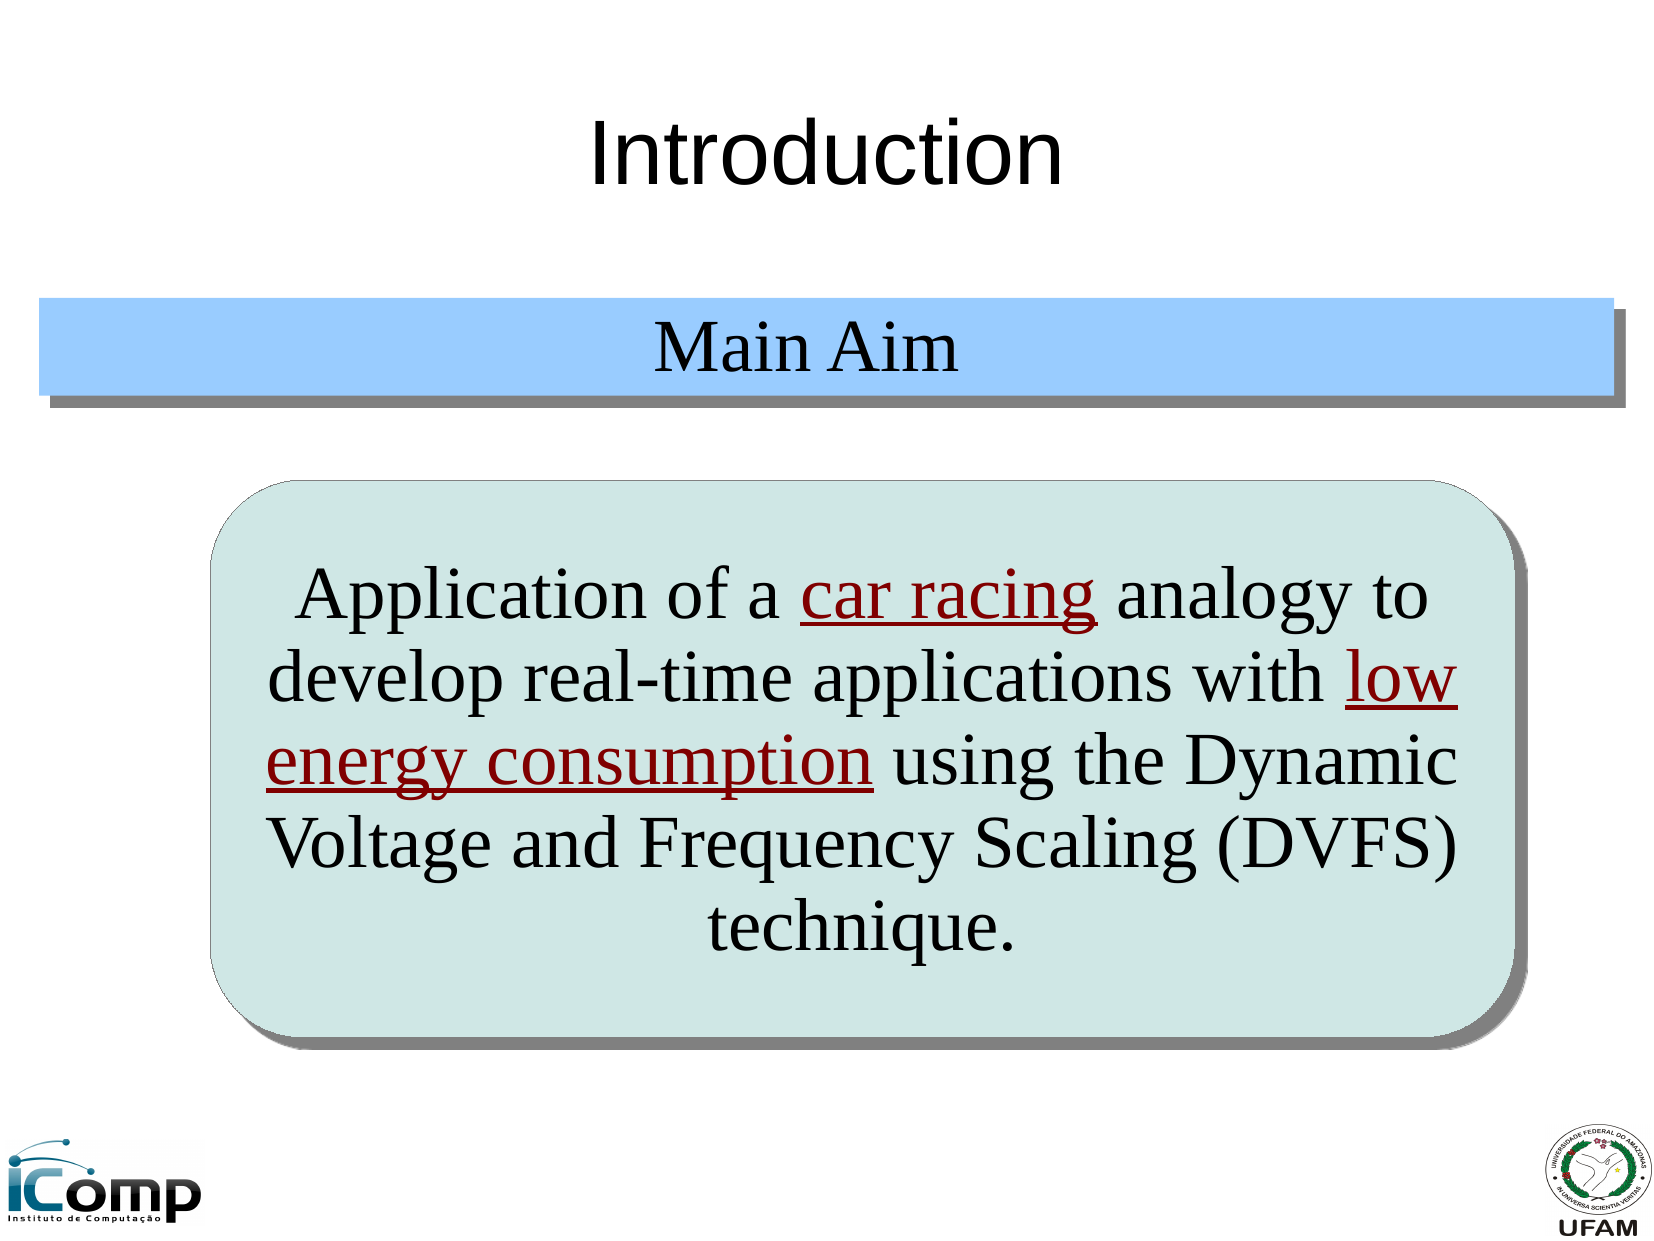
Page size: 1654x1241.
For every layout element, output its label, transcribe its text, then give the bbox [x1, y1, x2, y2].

picture [1545, 1124, 1652, 1236]
text_box Application of a car racing analogy to develop real-time applications with low energy consumption using the Dynamic Voltage and Frequency Scaling (DVFS) technique. [210, 480, 1516, 1038]
title Introduction [82, 49, 1571, 257]
picture [5, 1139, 205, 1226]
text_box Main Aim [39, 297, 1615, 396]
